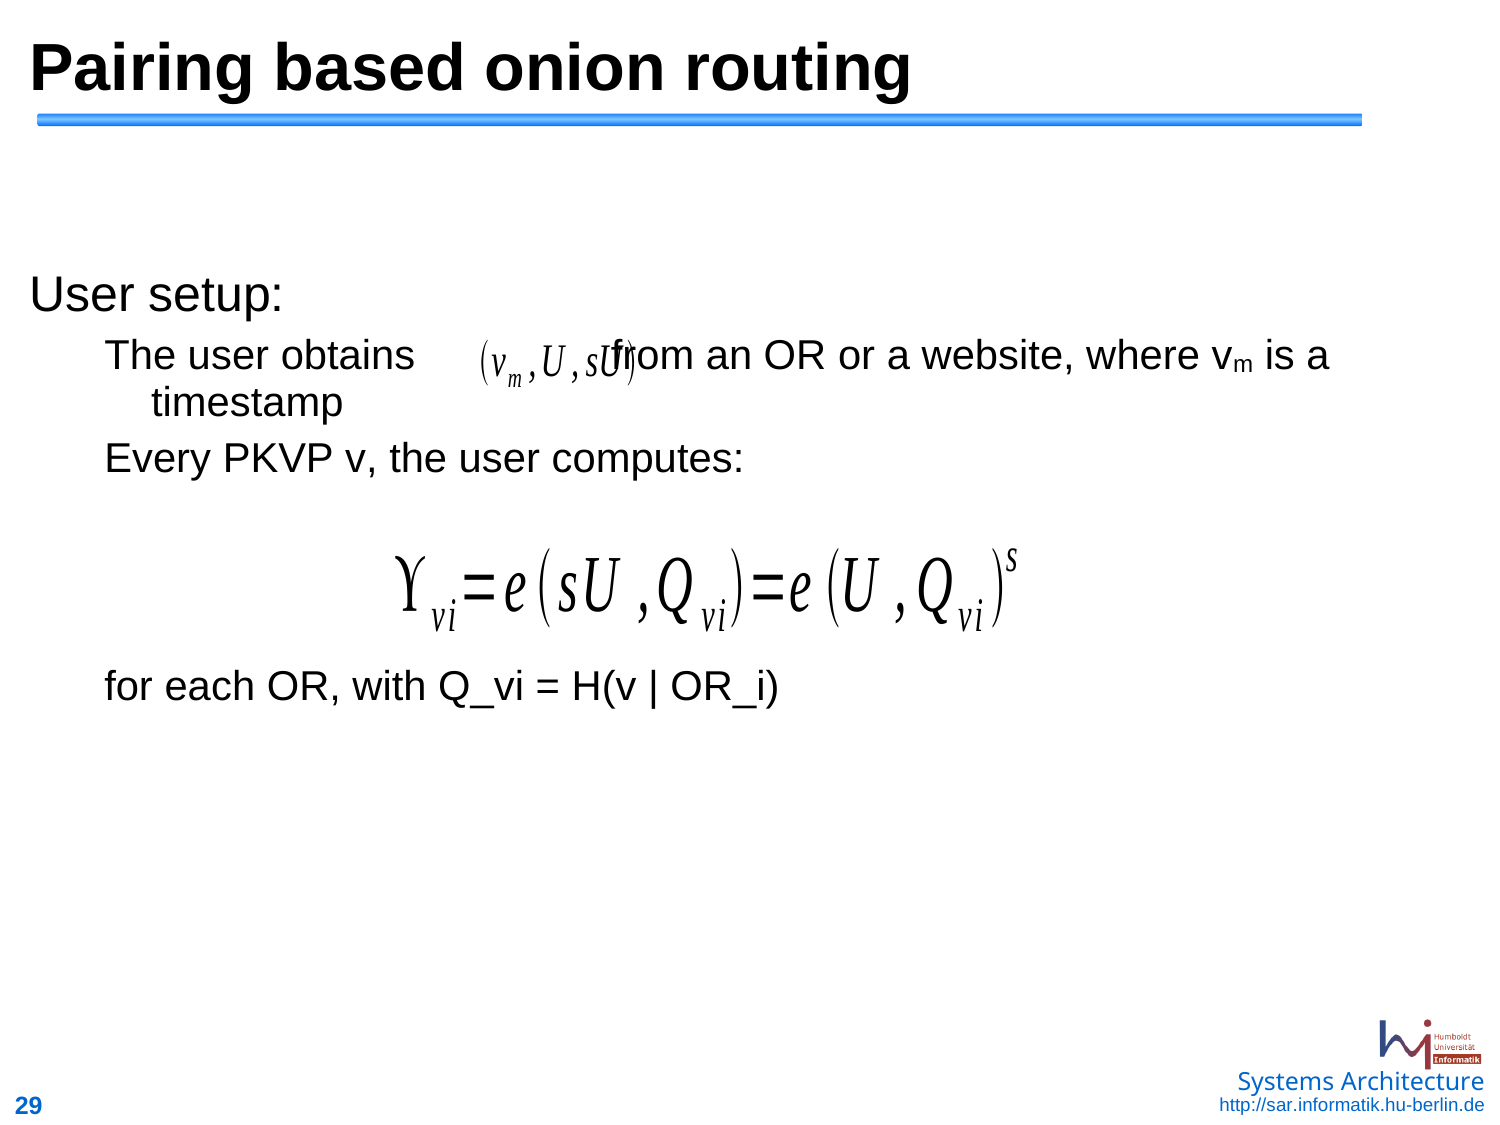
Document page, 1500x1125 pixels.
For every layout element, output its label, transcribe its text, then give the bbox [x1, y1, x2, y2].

list User setup: The user obtains from an OR or a website, where vm is a timestamp Every PKVP v, the user computes: for each OR, with Q_vi = H(v | OR_i) [29, 265, 1500, 1034]
title Pairing based onion routing [29, 19, 1500, 115]
chart [383, 525, 1034, 644]
picture [1376, 1034, 1483, 1071]
chart [470, 332, 644, 396]
